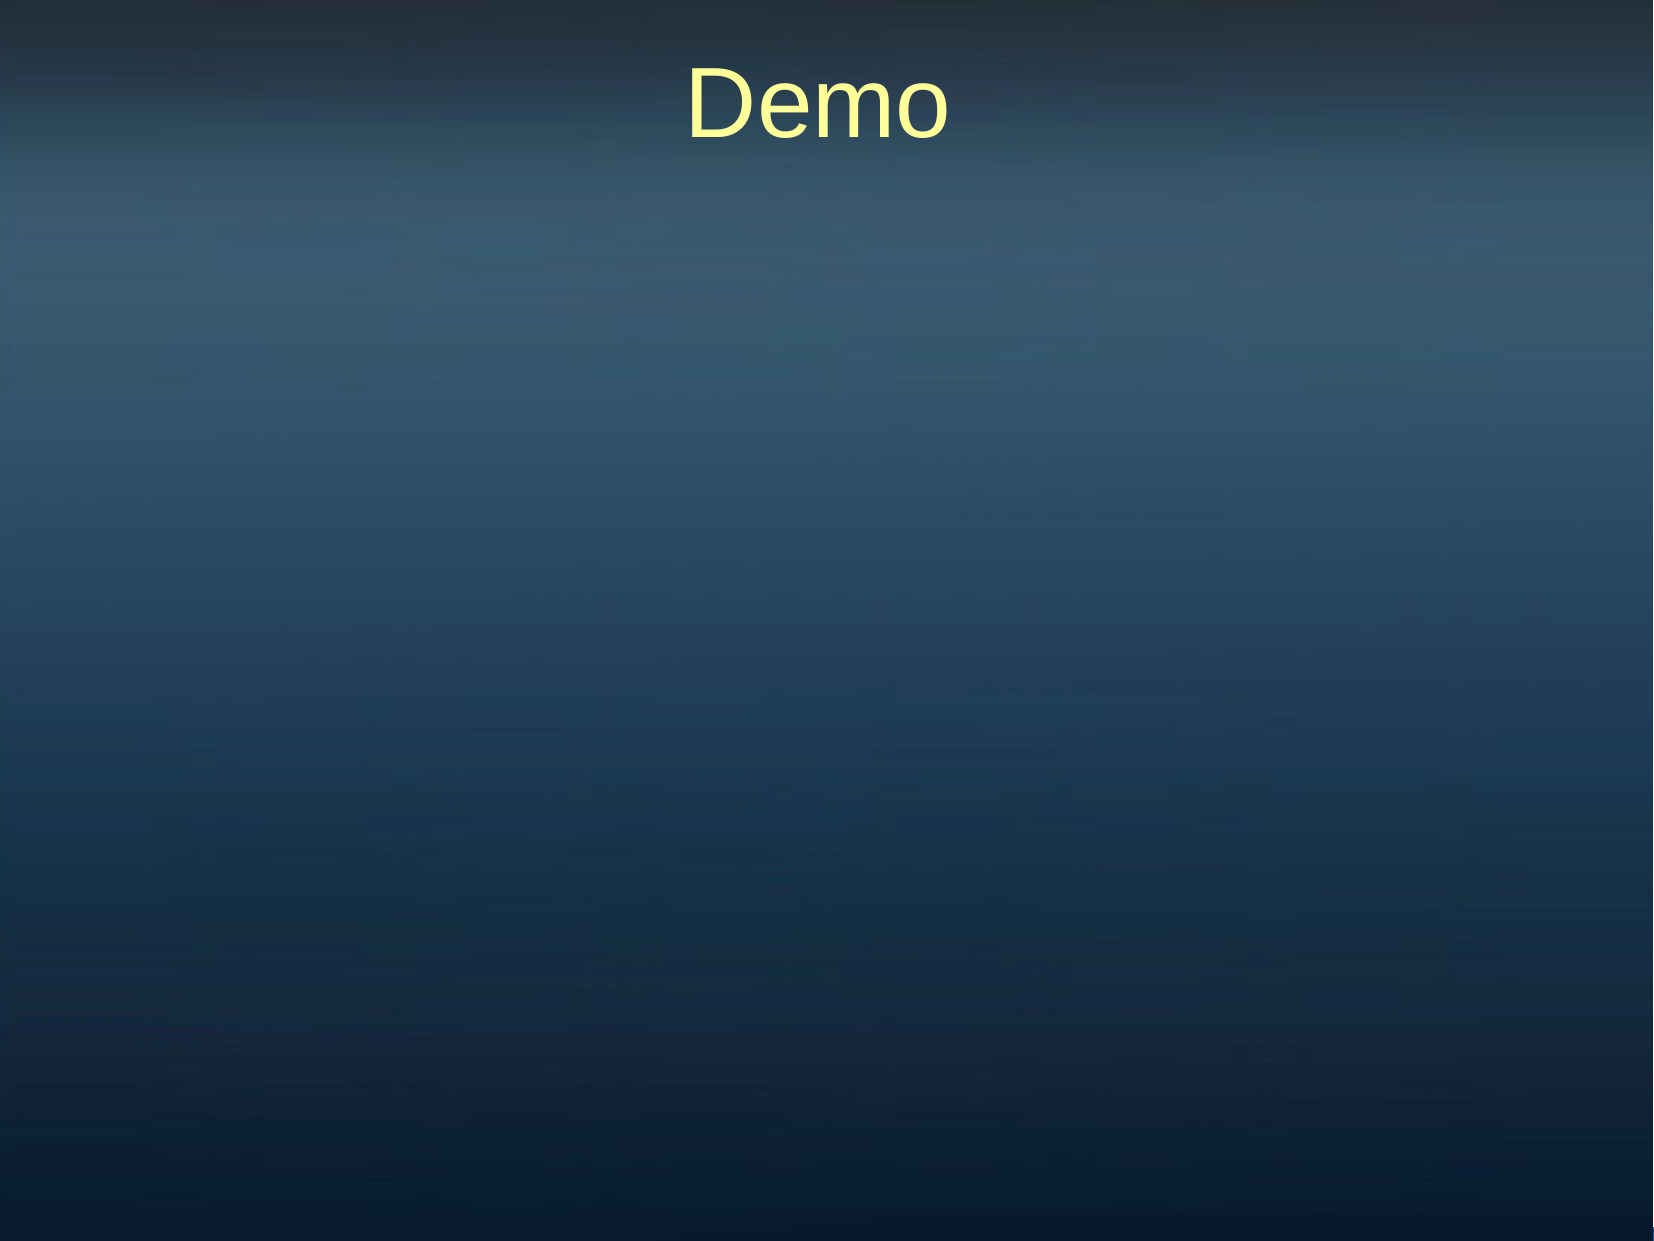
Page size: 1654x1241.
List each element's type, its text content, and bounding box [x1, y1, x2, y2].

title Demo [112, 17, 1525, 188]
picture [0, 0, 1653, 1241]
